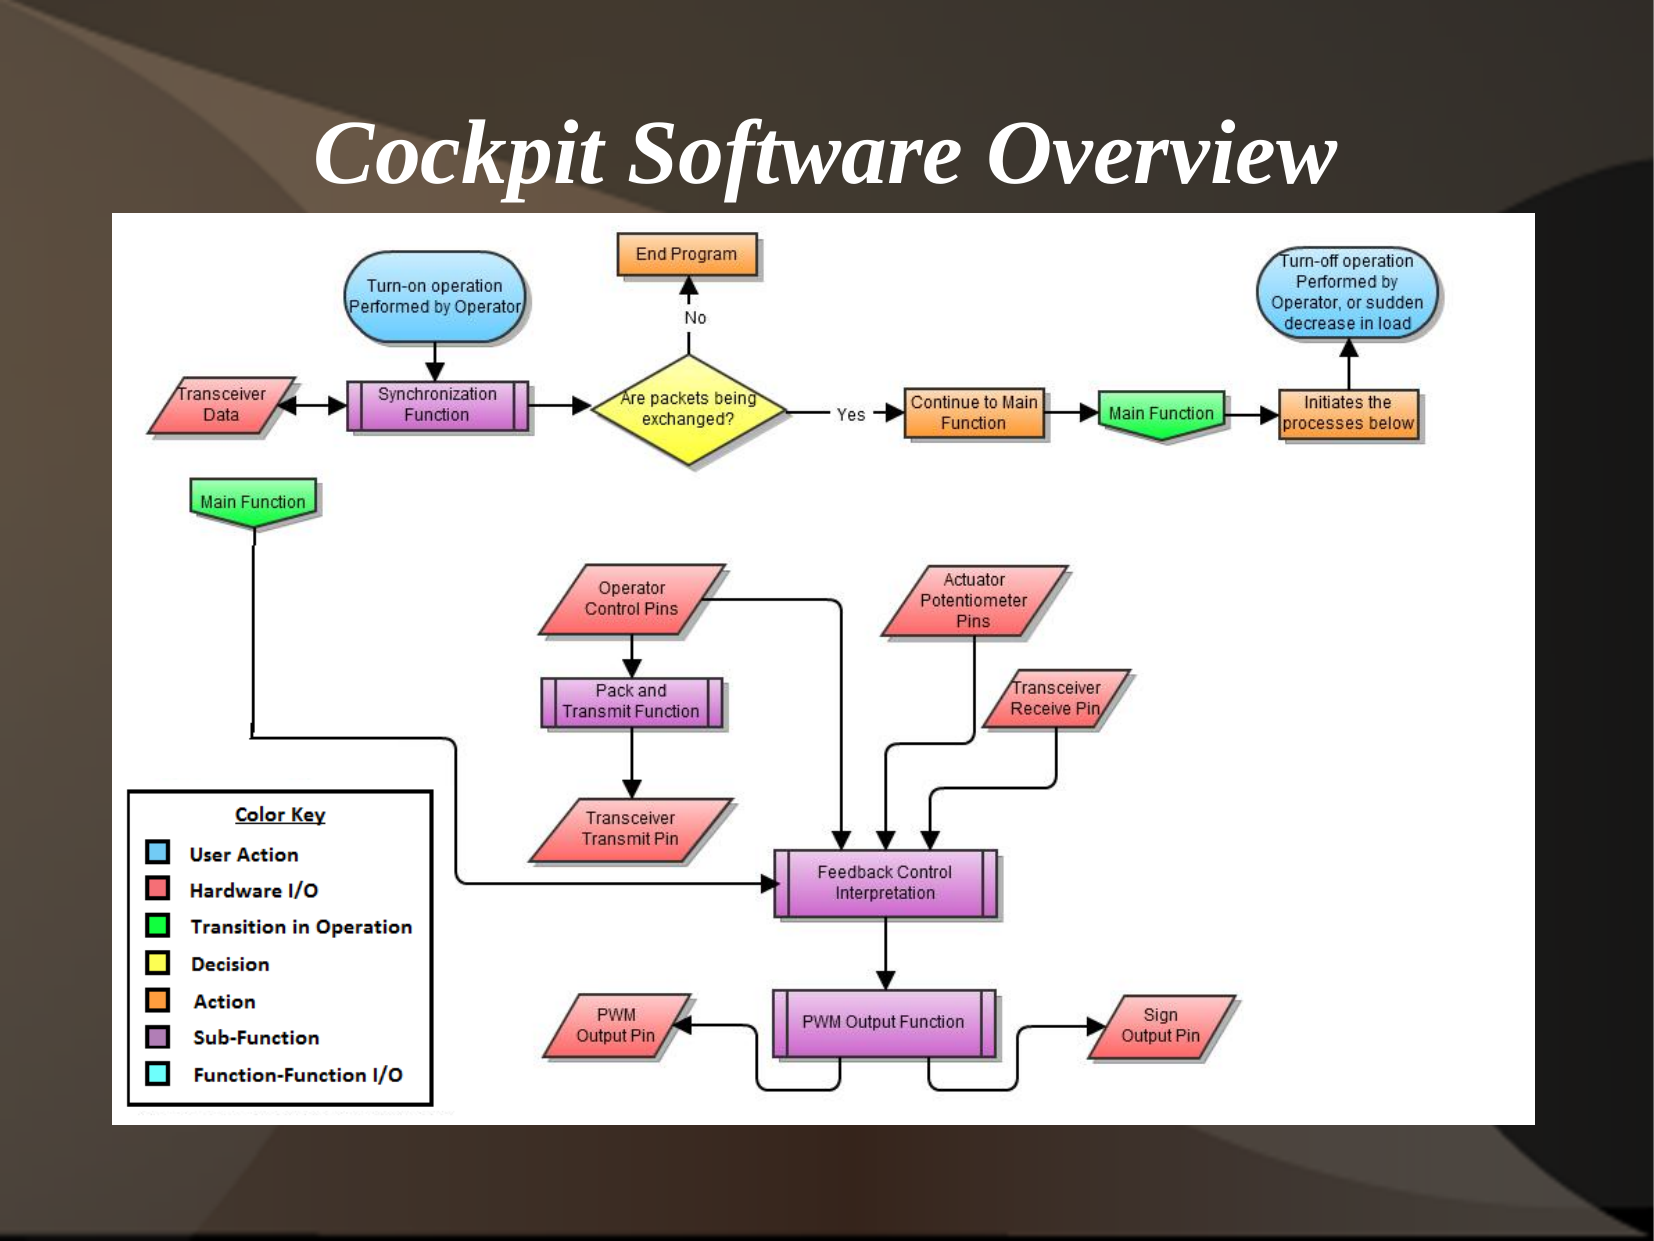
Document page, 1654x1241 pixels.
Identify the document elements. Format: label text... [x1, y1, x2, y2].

picture [0, 0, 1654, 1241]
title Cockpit Software Overview [82, 49, 1571, 257]
